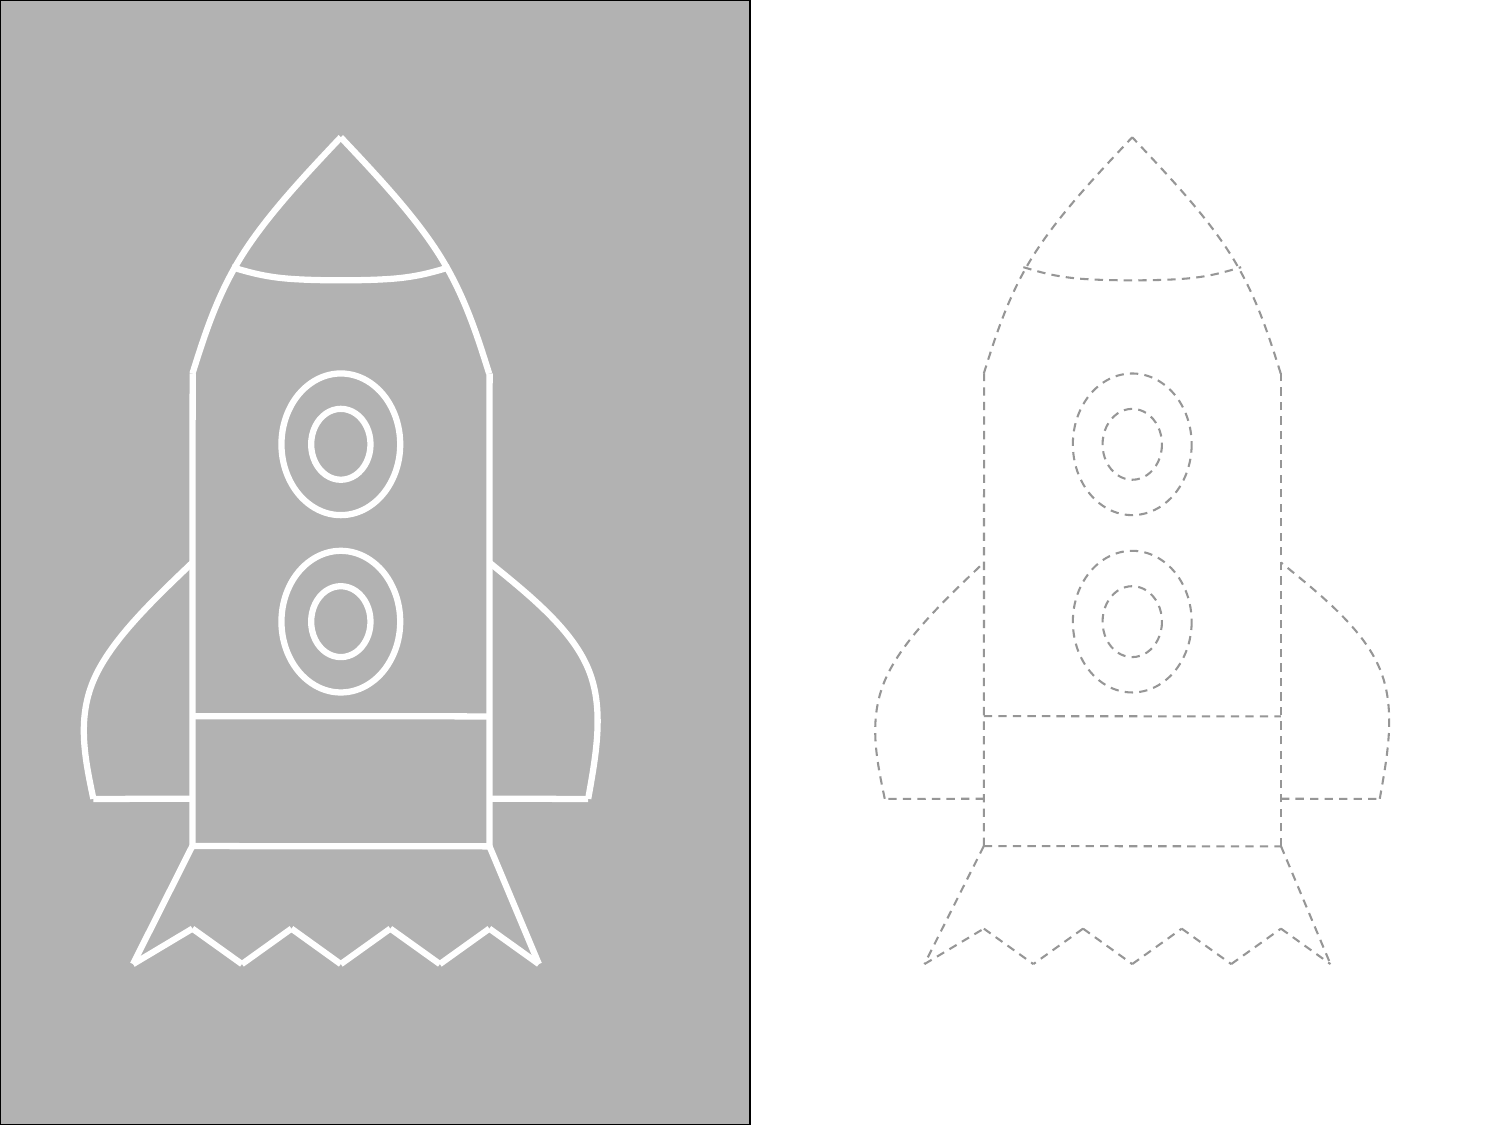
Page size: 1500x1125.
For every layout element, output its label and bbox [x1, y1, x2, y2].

text_box [0, 0, 751, 1125]
